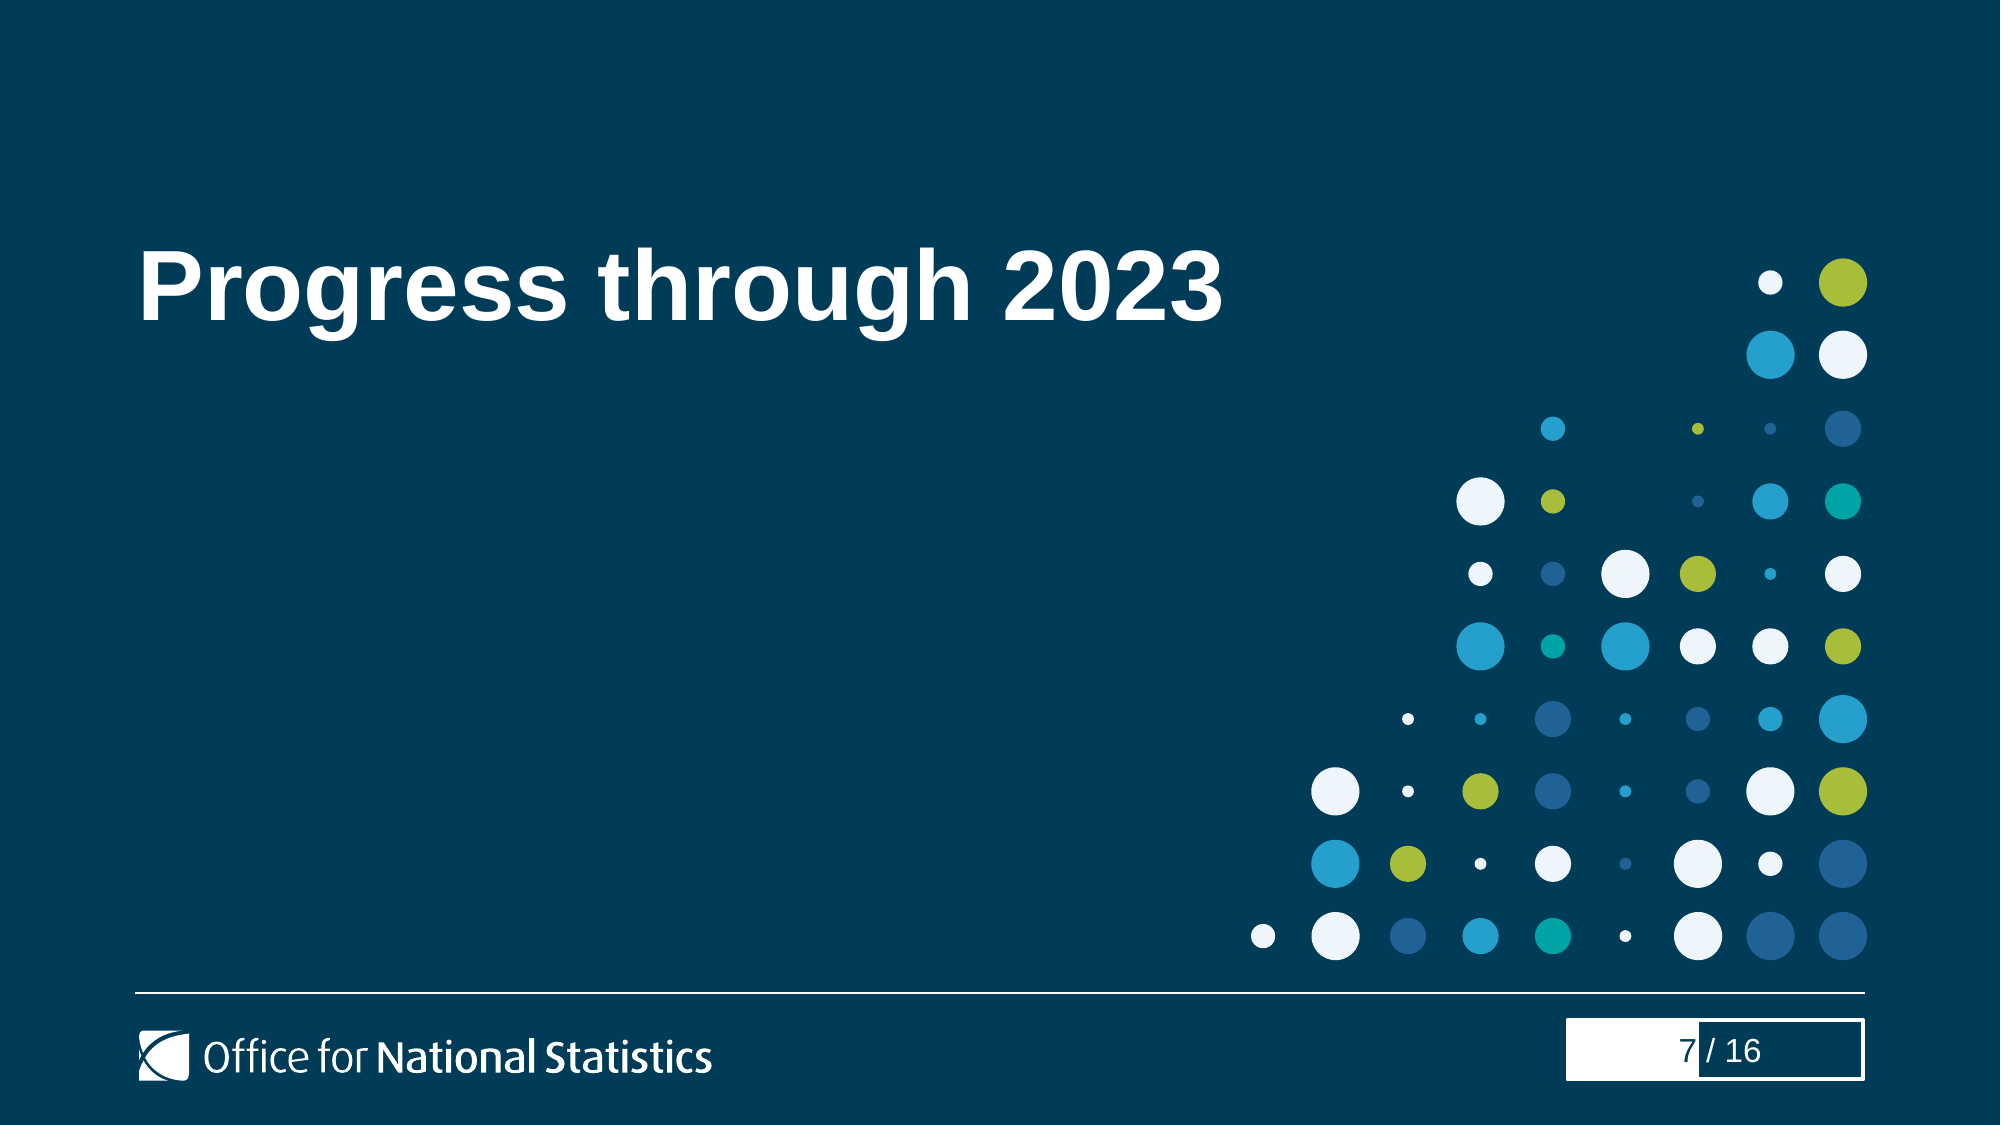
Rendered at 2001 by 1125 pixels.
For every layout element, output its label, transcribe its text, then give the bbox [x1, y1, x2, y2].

picture [1567, 1019, 1864, 1080]
text_box 7 / 16 [1568, 1020, 1863, 1079]
title Progress through 2023 [137, 229, 1565, 566]
